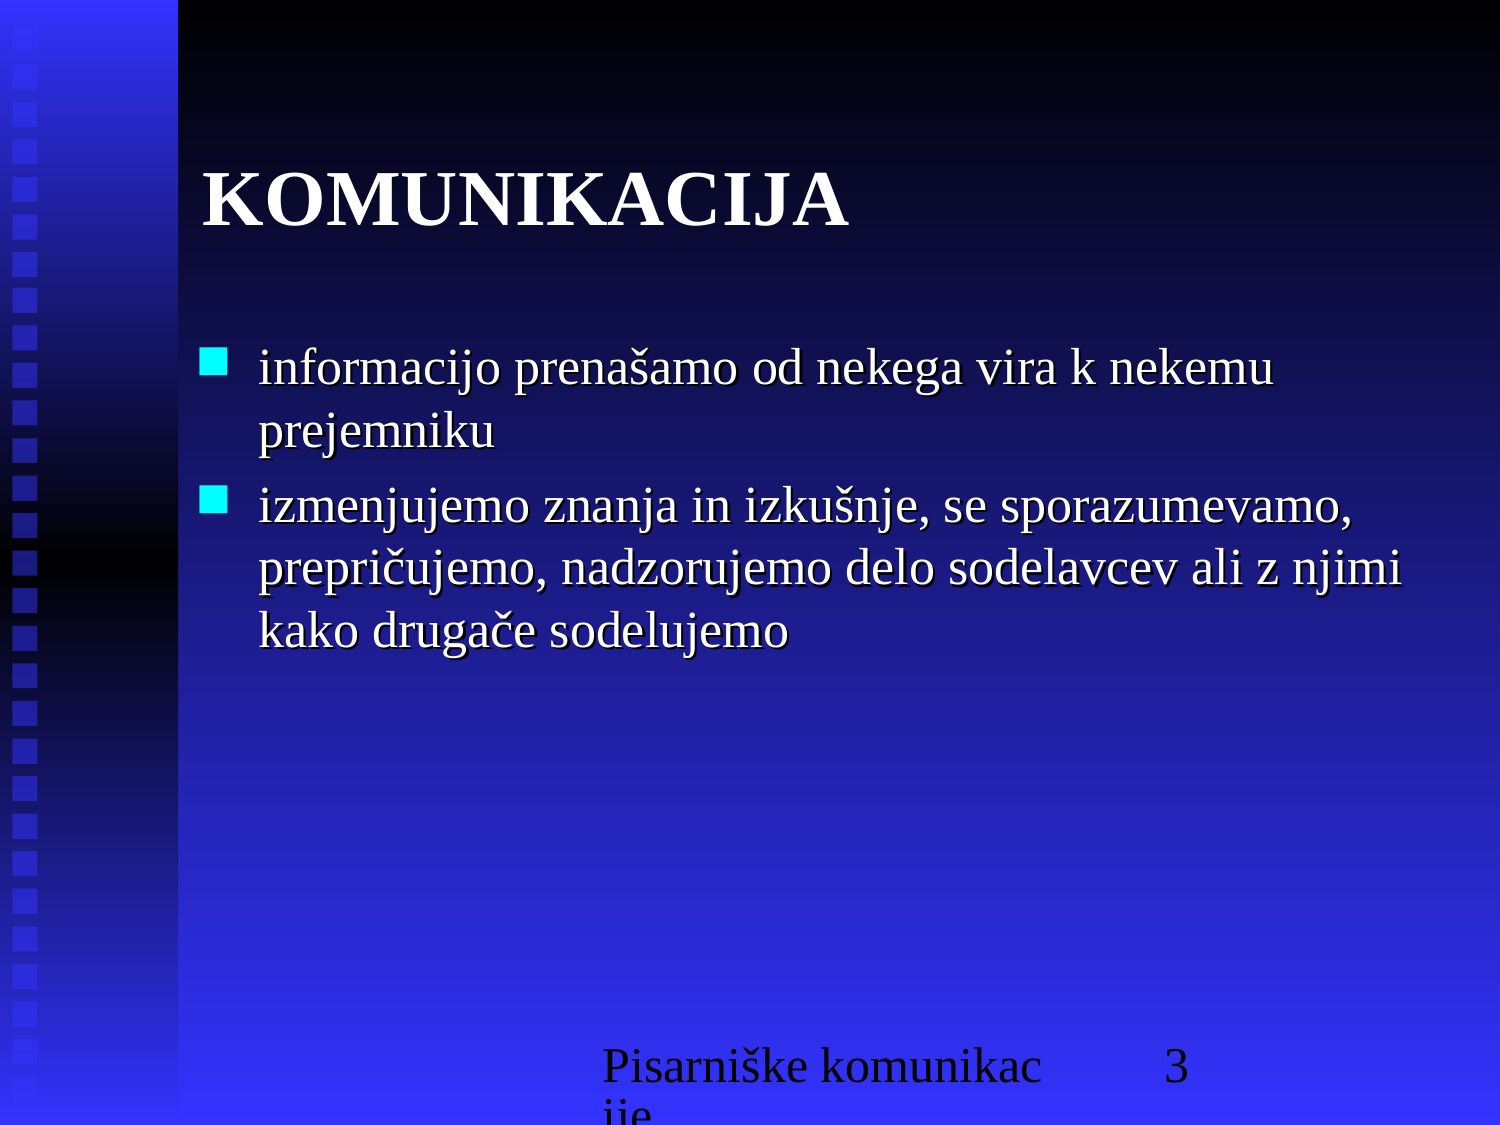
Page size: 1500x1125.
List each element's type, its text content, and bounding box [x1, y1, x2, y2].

list informacijo prenašamo od nekega vira k nekemu prejemniku izmenjujemo znanja in izkušnje, se sporazumevamo, prepričujemo, nadzorujemo delo sodelavcev ali z njimi kako drugače sodelujemo [187, 324, 1463, 1001]
title KOMUNIKACIJA [187, 99, 1463, 288]
